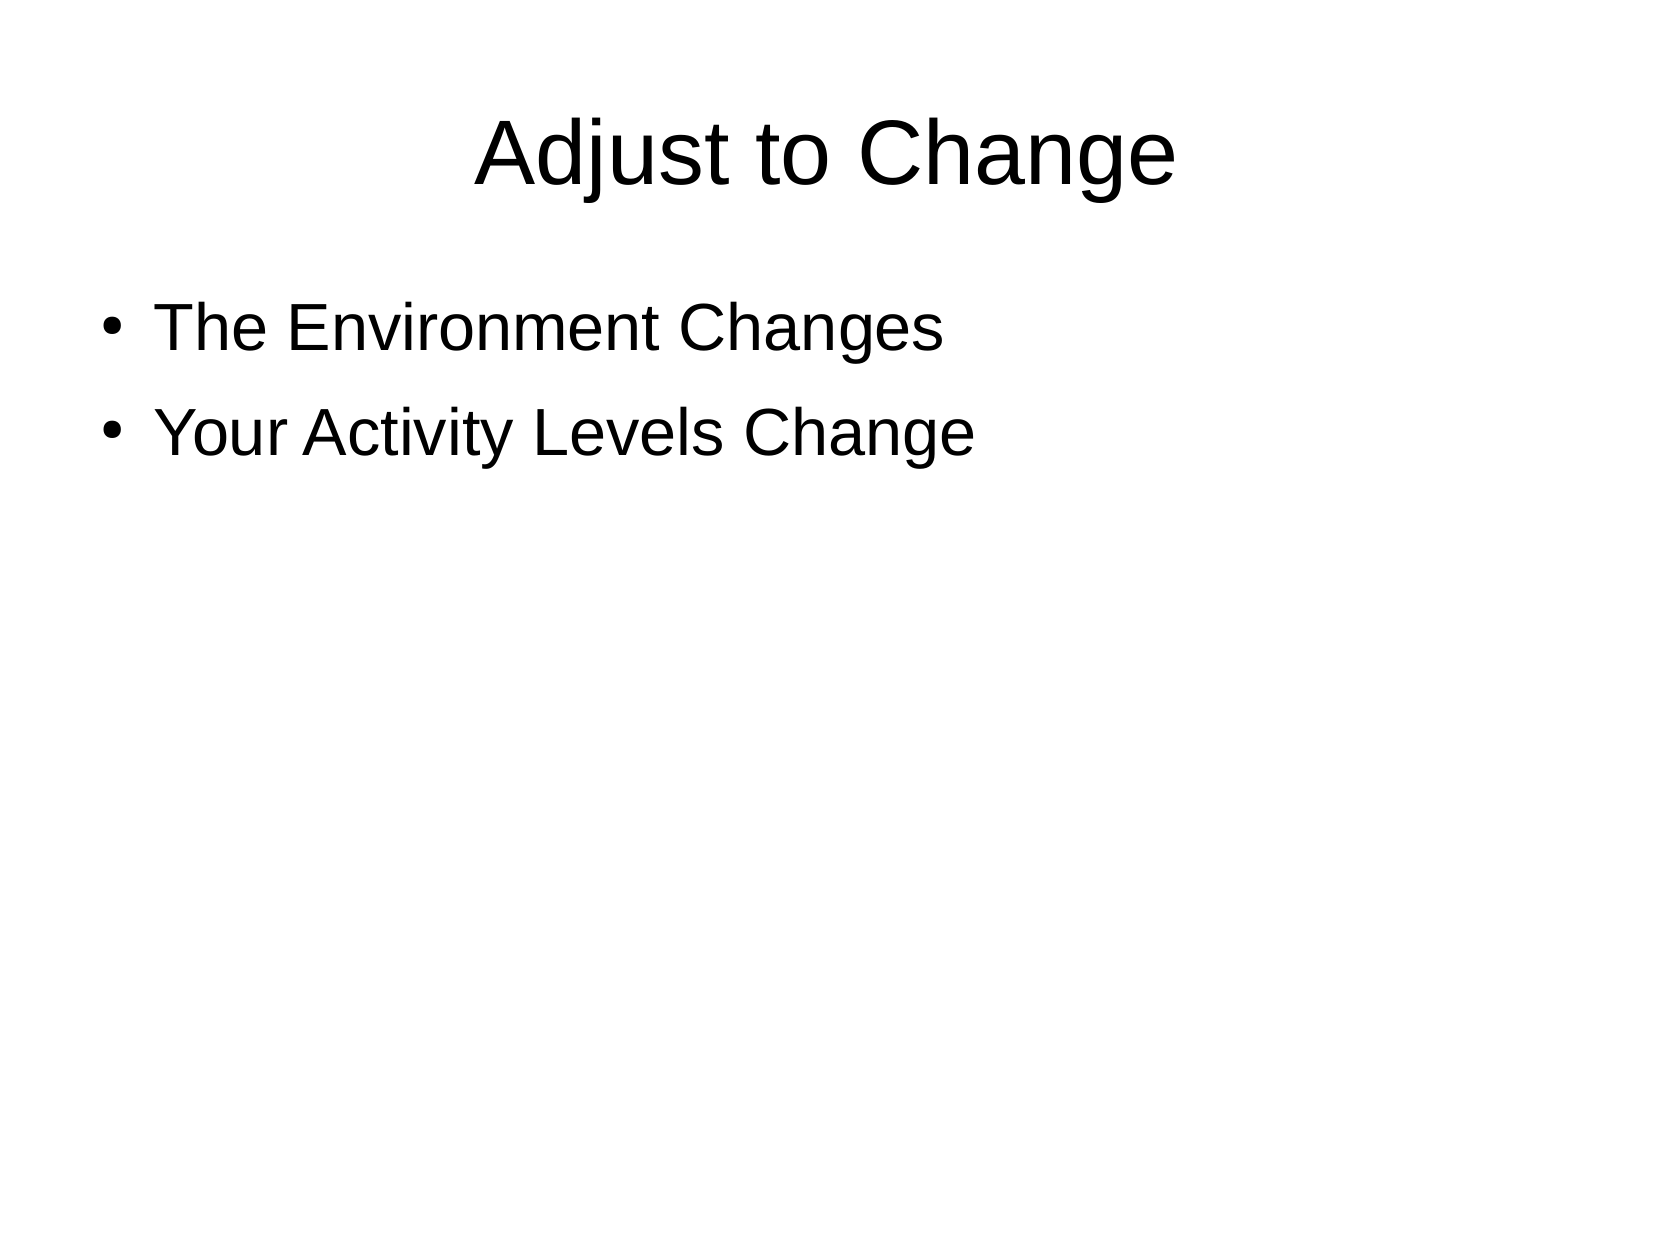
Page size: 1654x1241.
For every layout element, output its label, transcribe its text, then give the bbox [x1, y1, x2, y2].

list The Environment Changes Your Activity Levels Change [82, 290, 1571, 1010]
title Adjust to Change [82, 49, 1571, 257]
